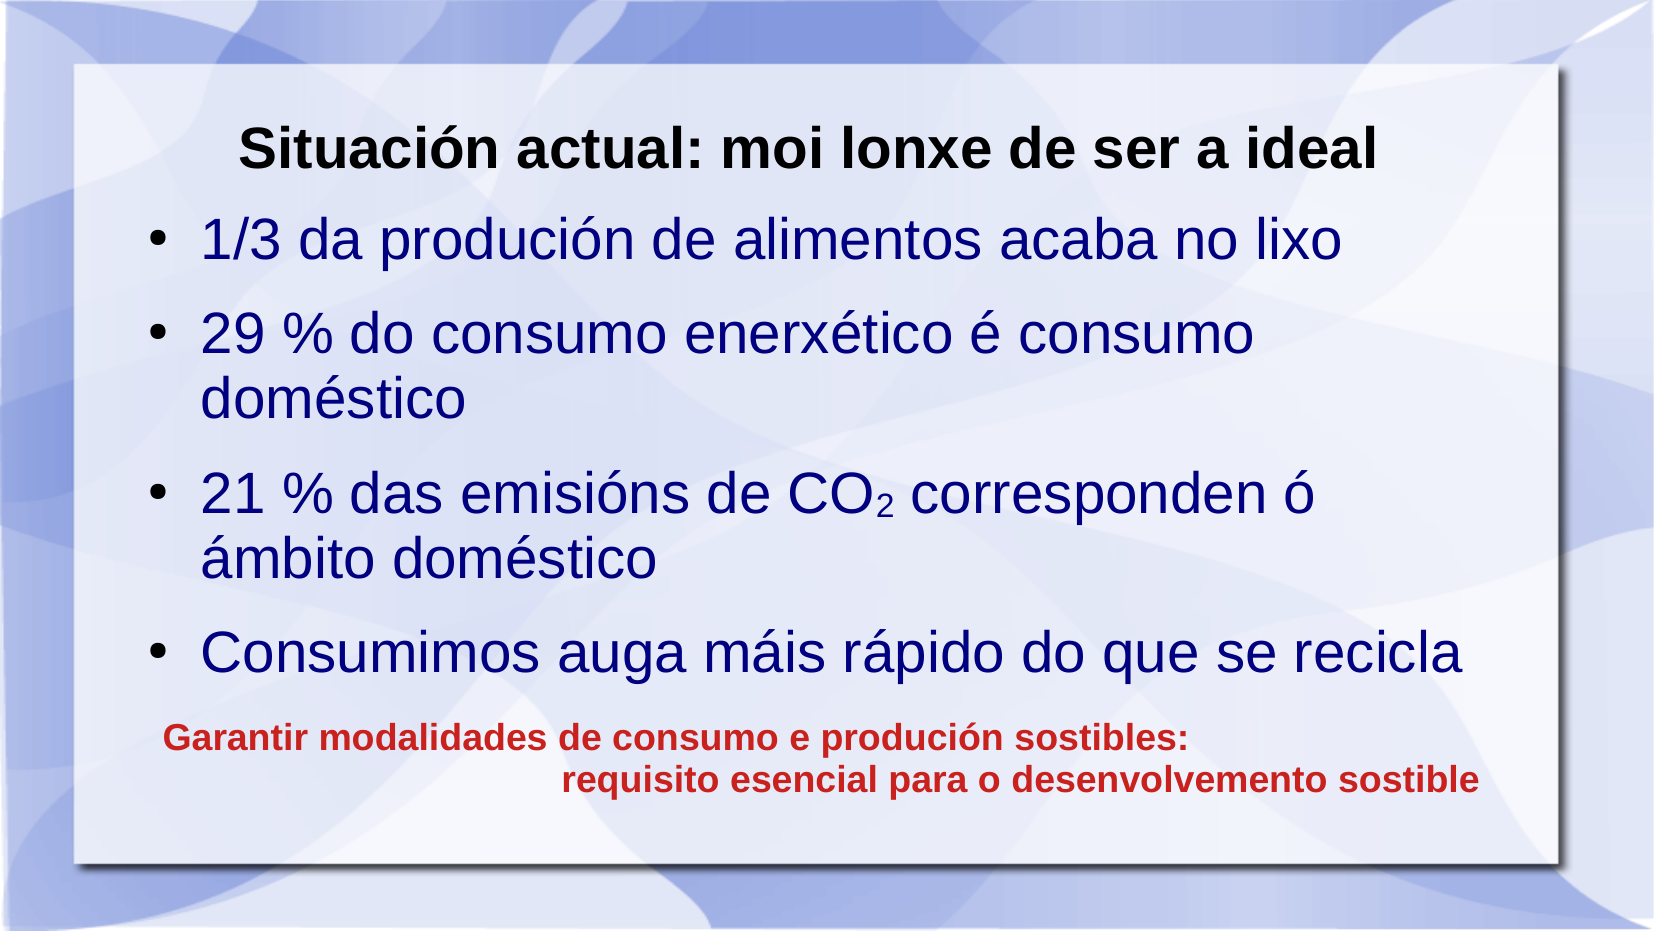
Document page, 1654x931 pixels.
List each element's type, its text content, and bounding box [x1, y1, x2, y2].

list 1/3 da produción de alimentos acaba no lixo 29 % do consumo enerxético é consumo doméstico 21 % das emisións de CO2 corresponden ó ámbito doméstico Consumimos auga máis rápido do que se recicla [129, 206, 1489, 709]
title Situación actual: moi lonxe de ser a ideal [82, 90, 1536, 207]
picture [0, 0, 1654, 931]
text_box Garantir modalidades de consumo e produción sostibles: requisito esencial para o desenvolvemento sostible [147, 708, 1506, 808]
